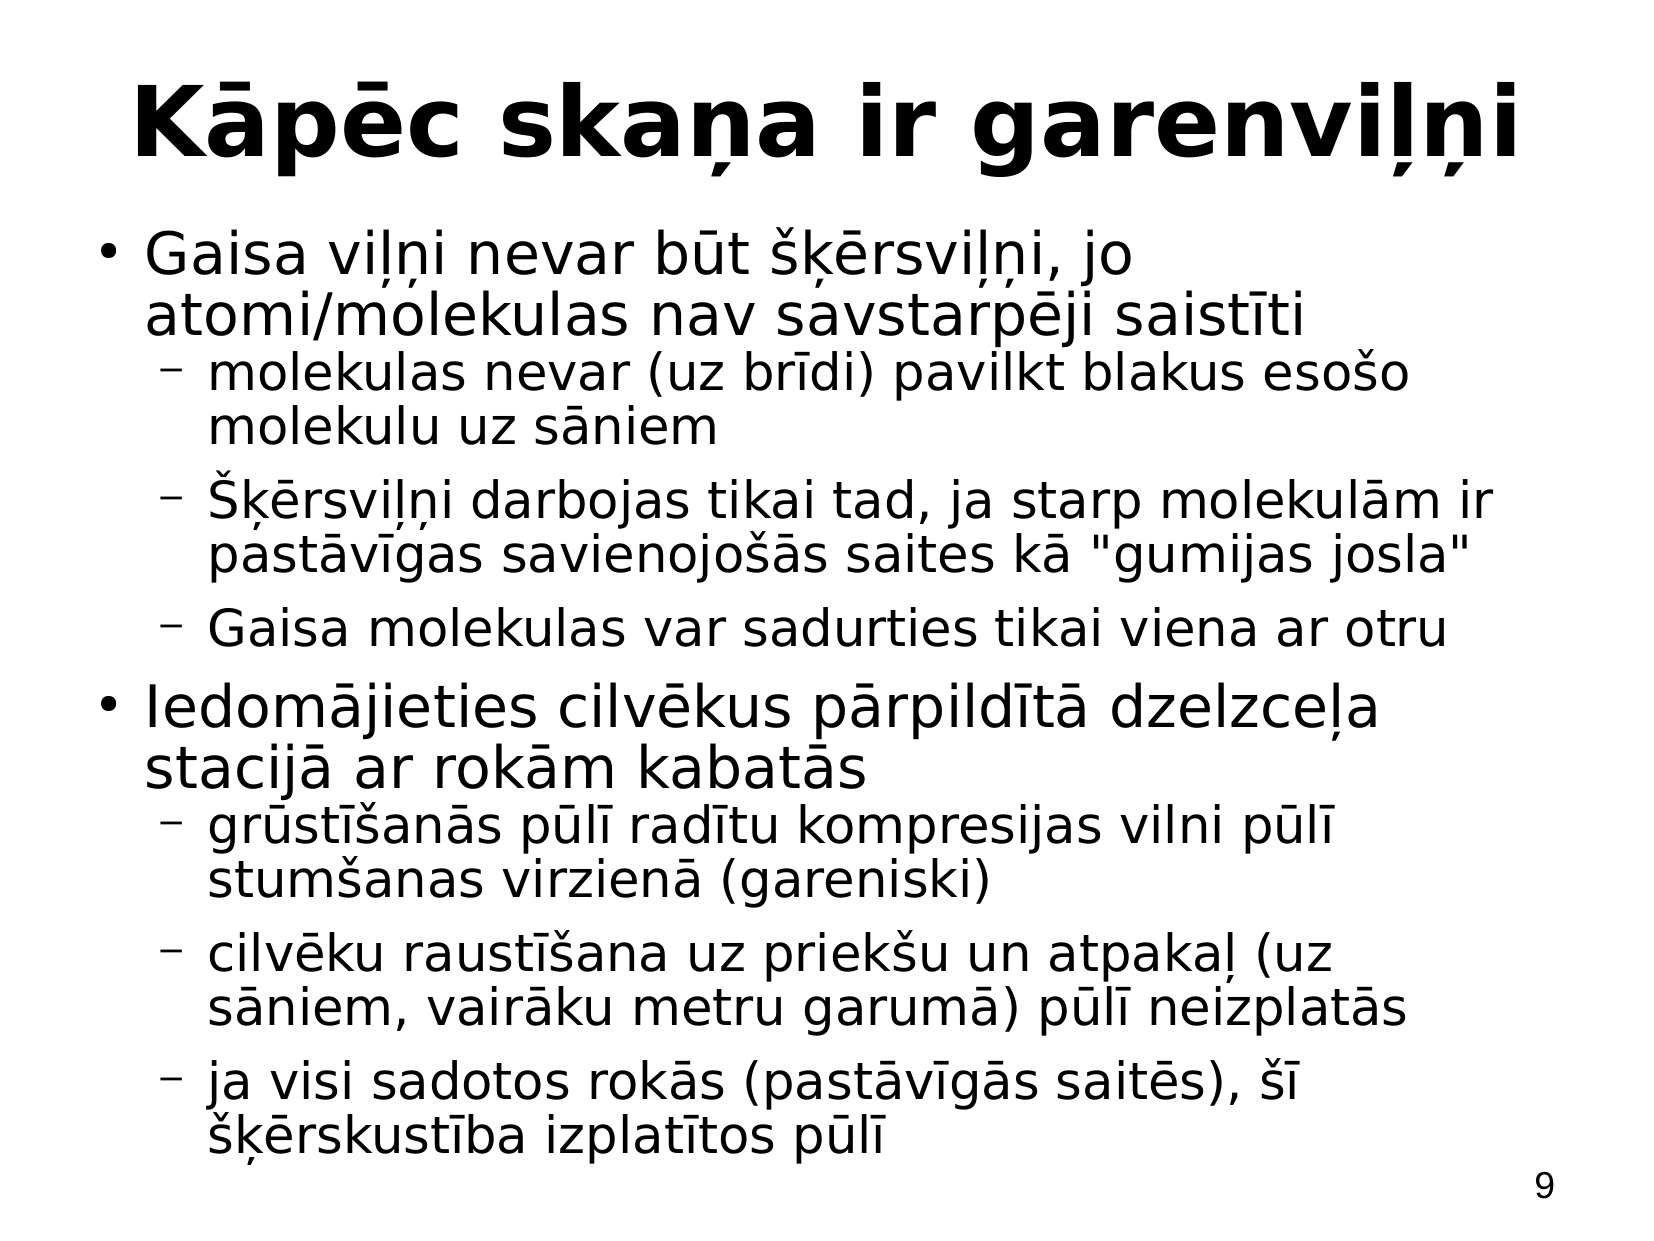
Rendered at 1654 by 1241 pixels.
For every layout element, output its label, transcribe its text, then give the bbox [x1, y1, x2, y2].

list Gaisa viļņi nevar būt šķērsviļņi, jo ​​atomi/molekulas nav savstarpēji saistīti molekulas nevar (uz brīdi) pavilkt blakus esošo molekulu uz sāniem Šķērsviļņi darbojas tikai tad, ja starp molekulām ir pastāvīgas savienojošās saites kā "gumijas josla" Gaisa molekulas var sadurties tikai viena ar otru Iedomājieties cilvēkus pārpildītā dzelzceļa stacijā ar rokām kabatās grūstīšanās pūlī radītu kompresijas vilni pūlī stumšanas virzienā (gareniski) cilvēku raustīšana uz priekšu un atpakaļ (uz sāniem, vairāku metru garumā) pūlī neizplatās ja visi sadotos rokās (pastāvīgās saitēs), šī šķērskustība izplatītos pūlī [82, 225, 1538, 1186]
title Kāpēc skaņa ir garenviļņi [82, 49, 1571, 196]
